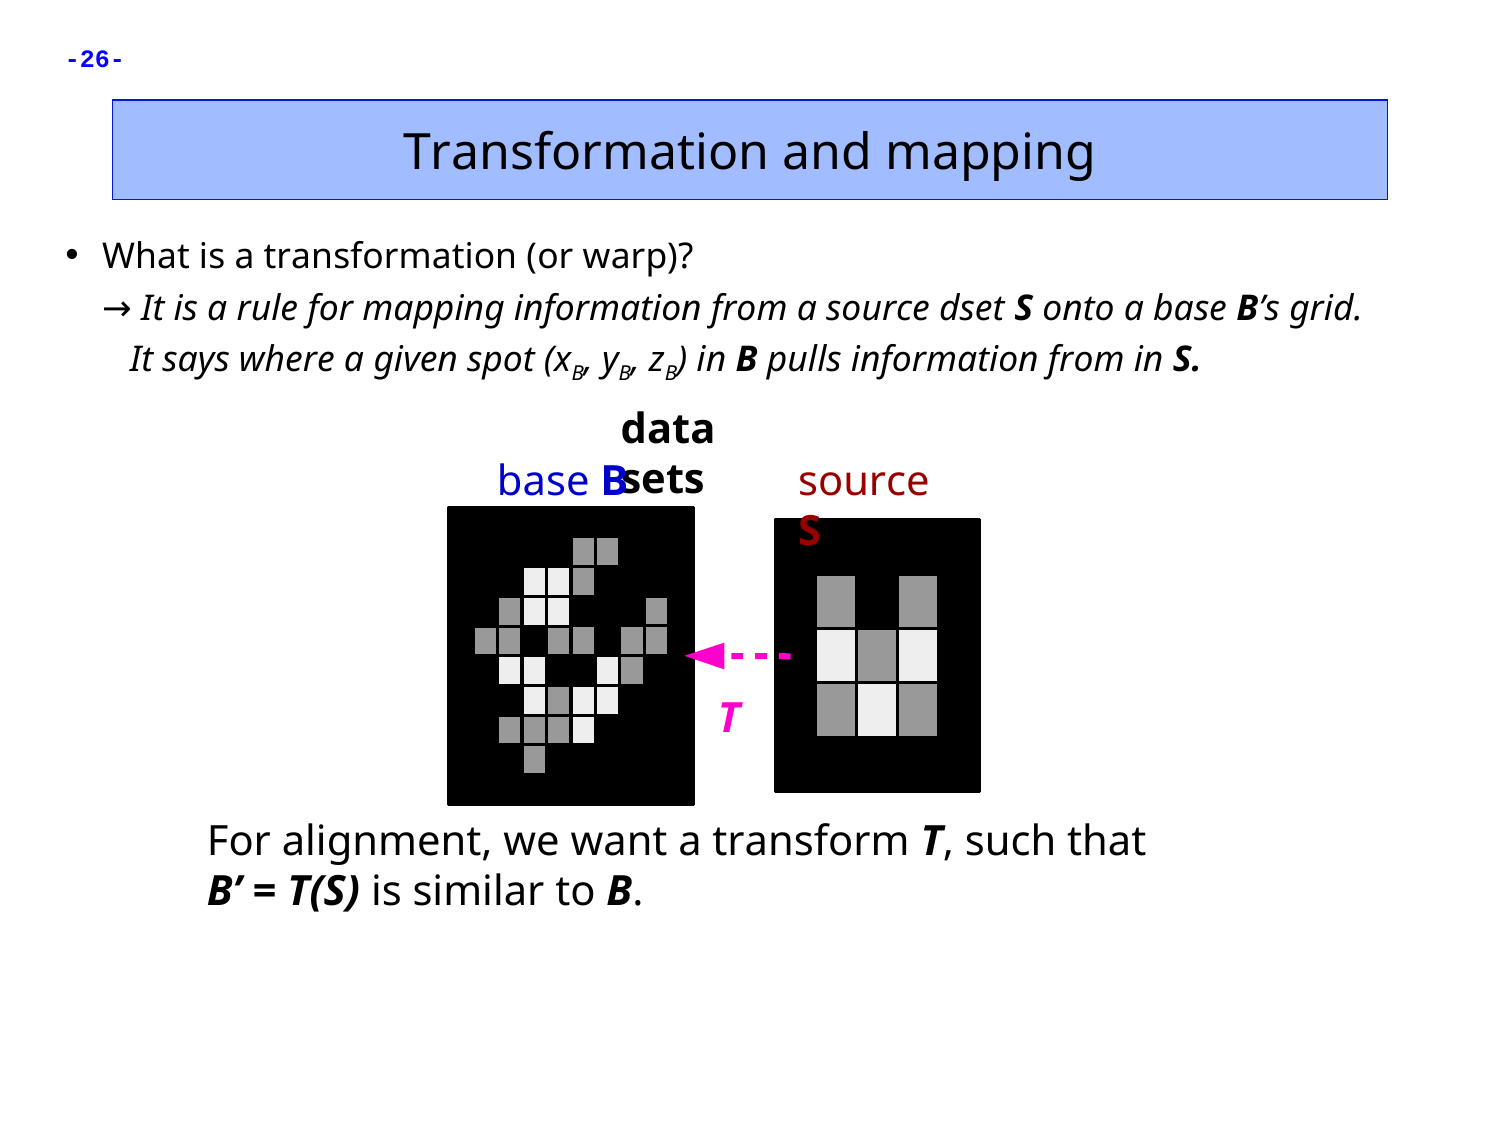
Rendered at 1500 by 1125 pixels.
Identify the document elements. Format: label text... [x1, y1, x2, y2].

text_box What is a transformation (or warp)? → It is a rule for mapping information from a source dset S onto a base B’s grid. It says where a given spot (xB, yB, zB) in B pulls information from in S. [49, 226, 1458, 435]
text_box For alignment, we want a transform T, such that B’ = T(S) is similar to B. [189, 803, 1291, 1124]
text_box [448, 507, 694, 803]
text_box data sets [603, 391, 816, 463]
text_box T [703, 683, 762, 749]
text_box [775, 519, 980, 792]
text_box source S [780, 443, 974, 515]
text_box base B [479, 443, 657, 515]
text_box Transformation and mapping [112, 99, 1388, 200]
